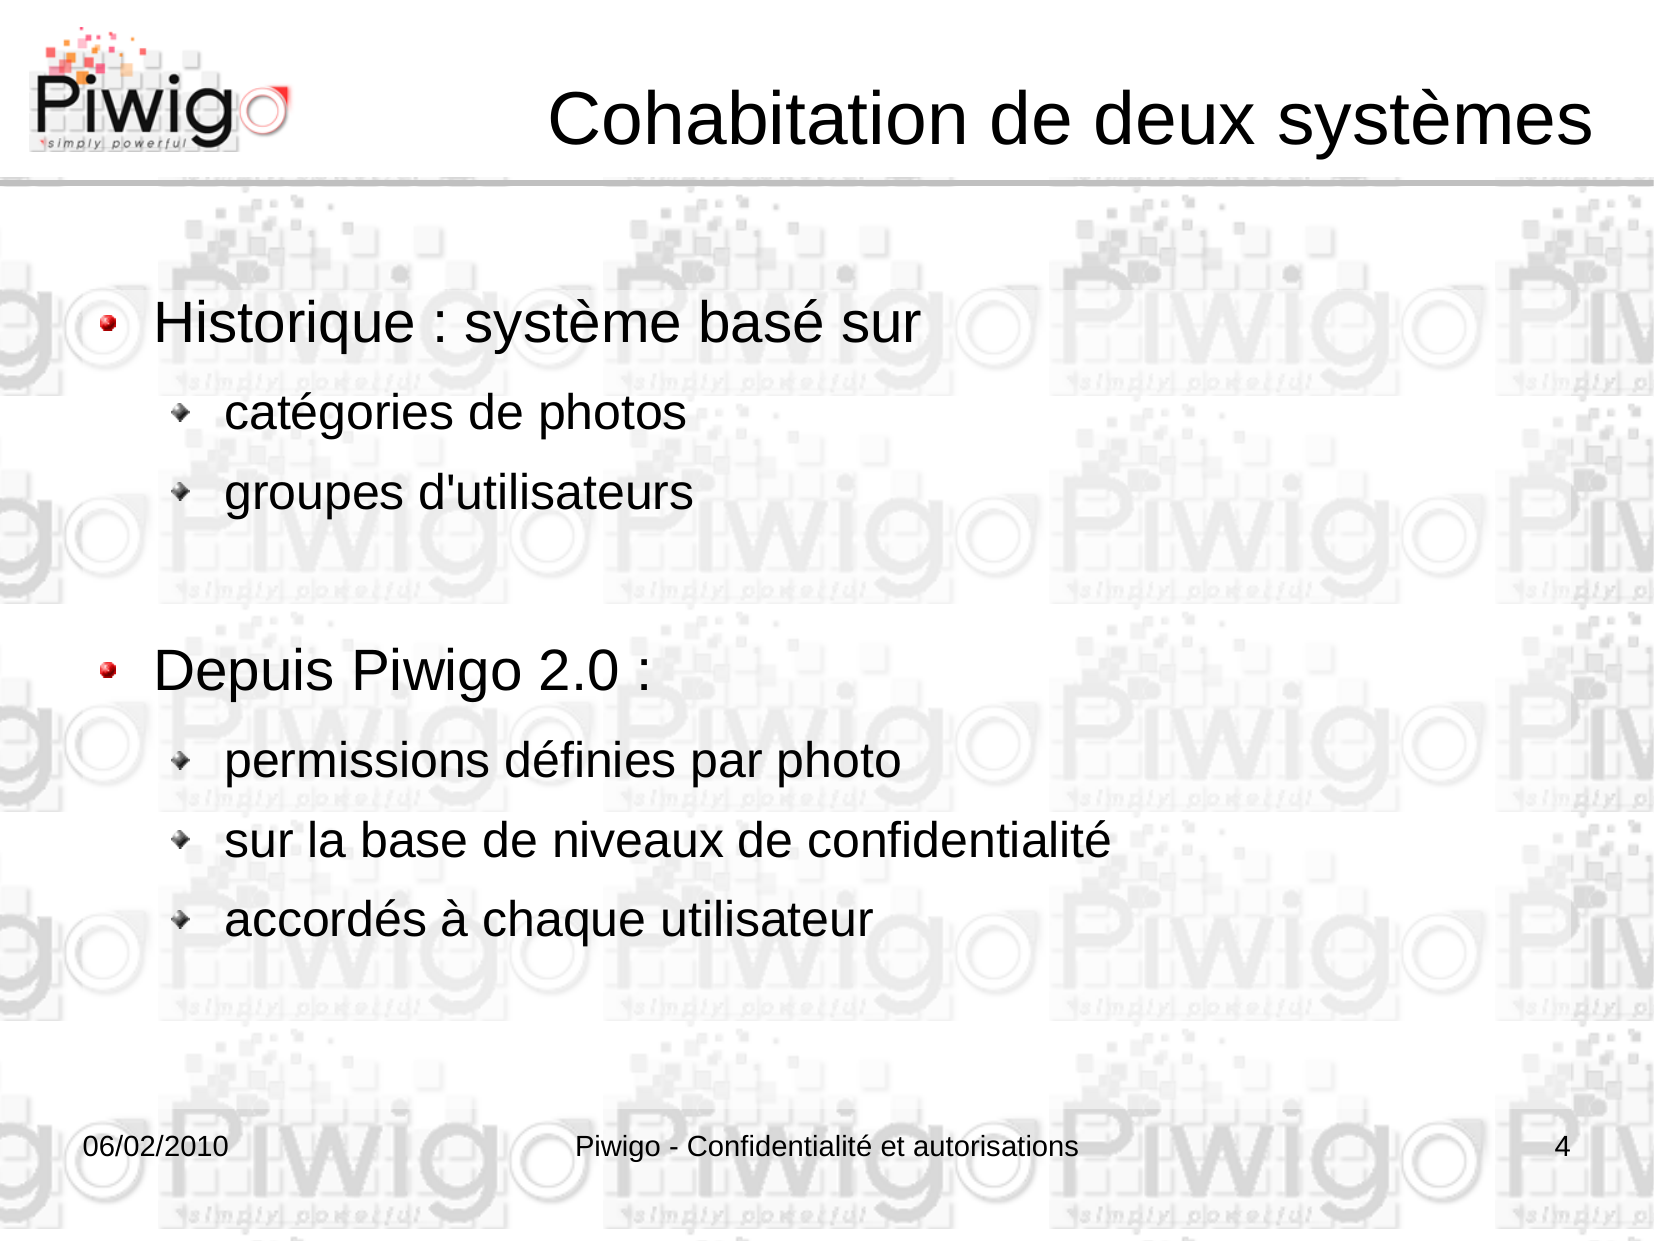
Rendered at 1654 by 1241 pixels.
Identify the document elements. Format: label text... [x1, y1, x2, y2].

picture [0, 0, 1654, 180]
title Cohabitation de deux systèmes [295, 66, 1595, 170]
picture [0, 186, 1654, 1241]
list Historique : système basé sur catégories de photos groupes d'utilisateurs Depuis Piwigo 2.0 : permissions définies par photo sur la base de niveaux de confidentialité accordés à chaque utilisateur [82, 290, 1571, 1109]
